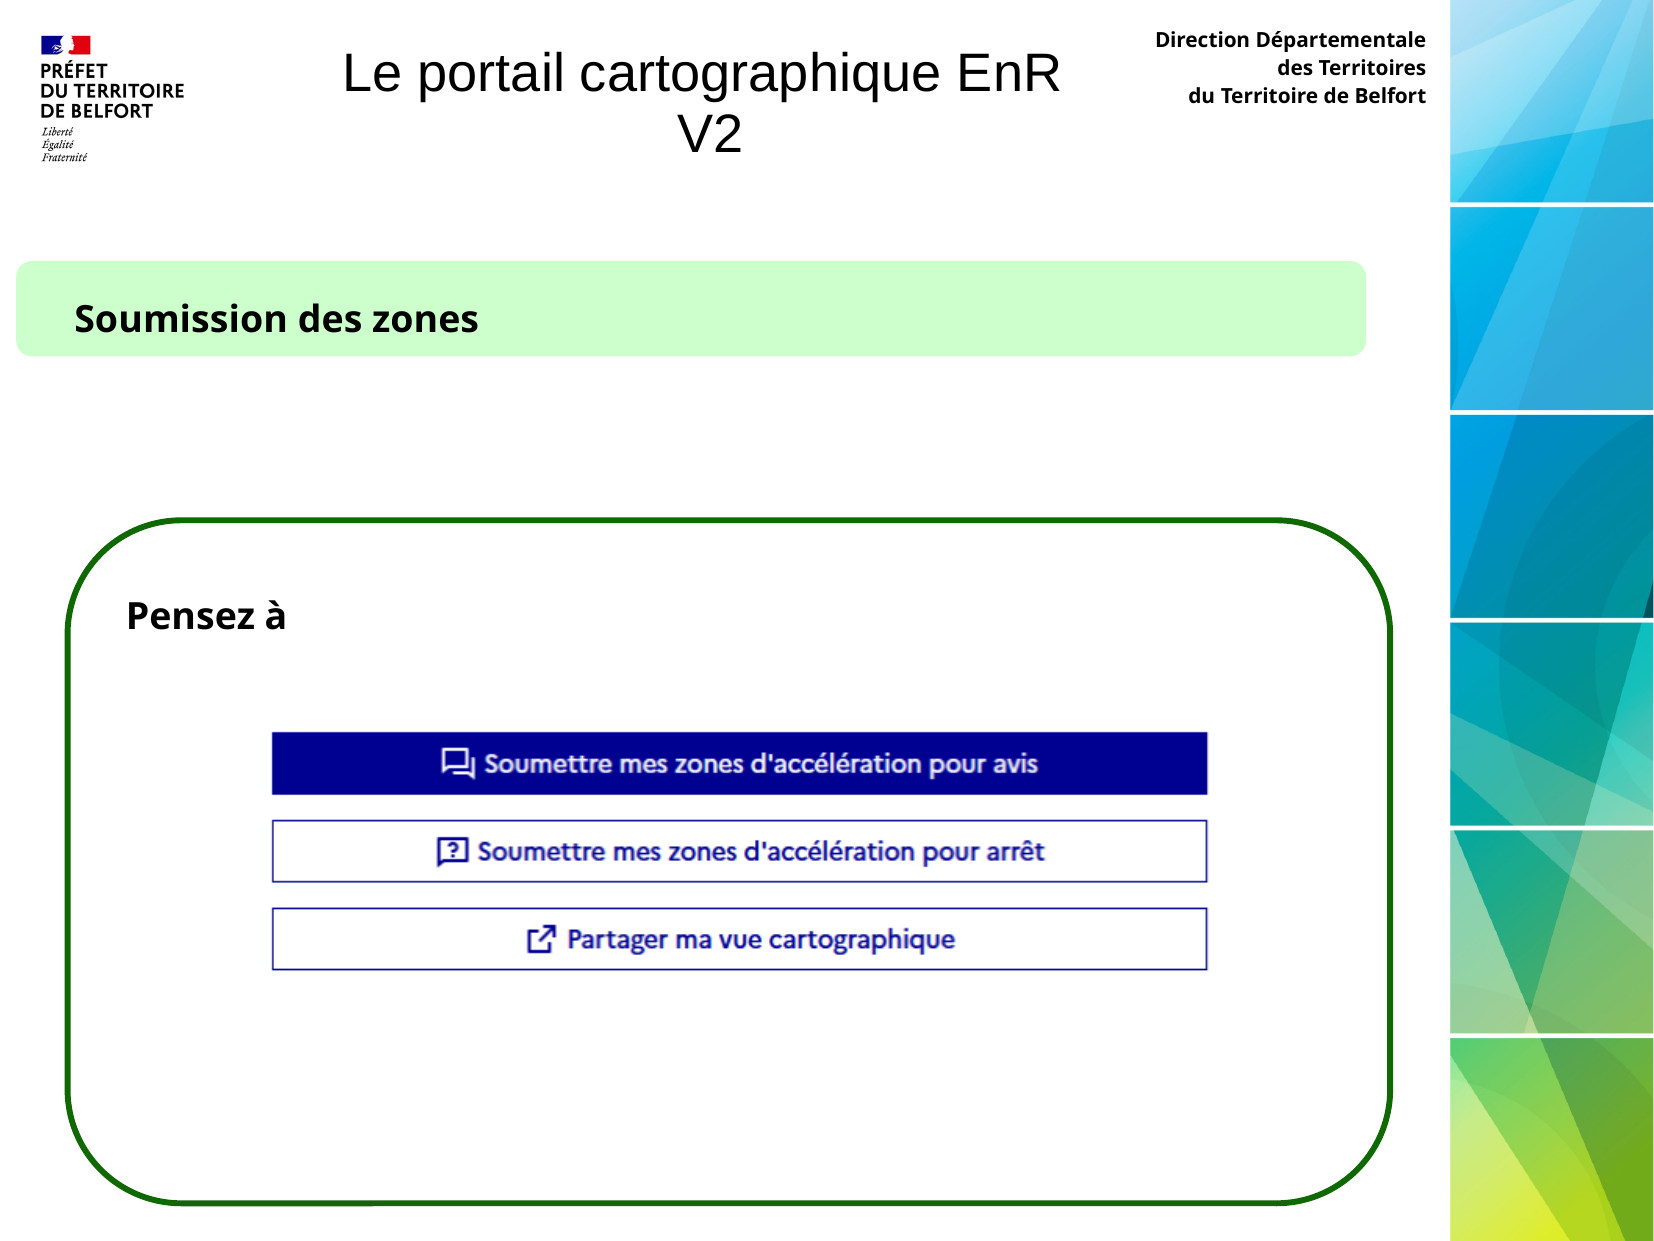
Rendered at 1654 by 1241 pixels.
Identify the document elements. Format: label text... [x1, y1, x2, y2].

text_box [16, 260, 1367, 357]
title Le portail cartographique EnR V2 [59, 17, 1347, 189]
text_box Soumission des zones [59, 268, 1318, 368]
picture [1450, 454, 1654, 1241]
picture [1450, 0, 1654, 415]
text_box Pensez à [101, 581, 650, 780]
picture [263, 723, 1220, 980]
picture [23, 17, 59, 179]
